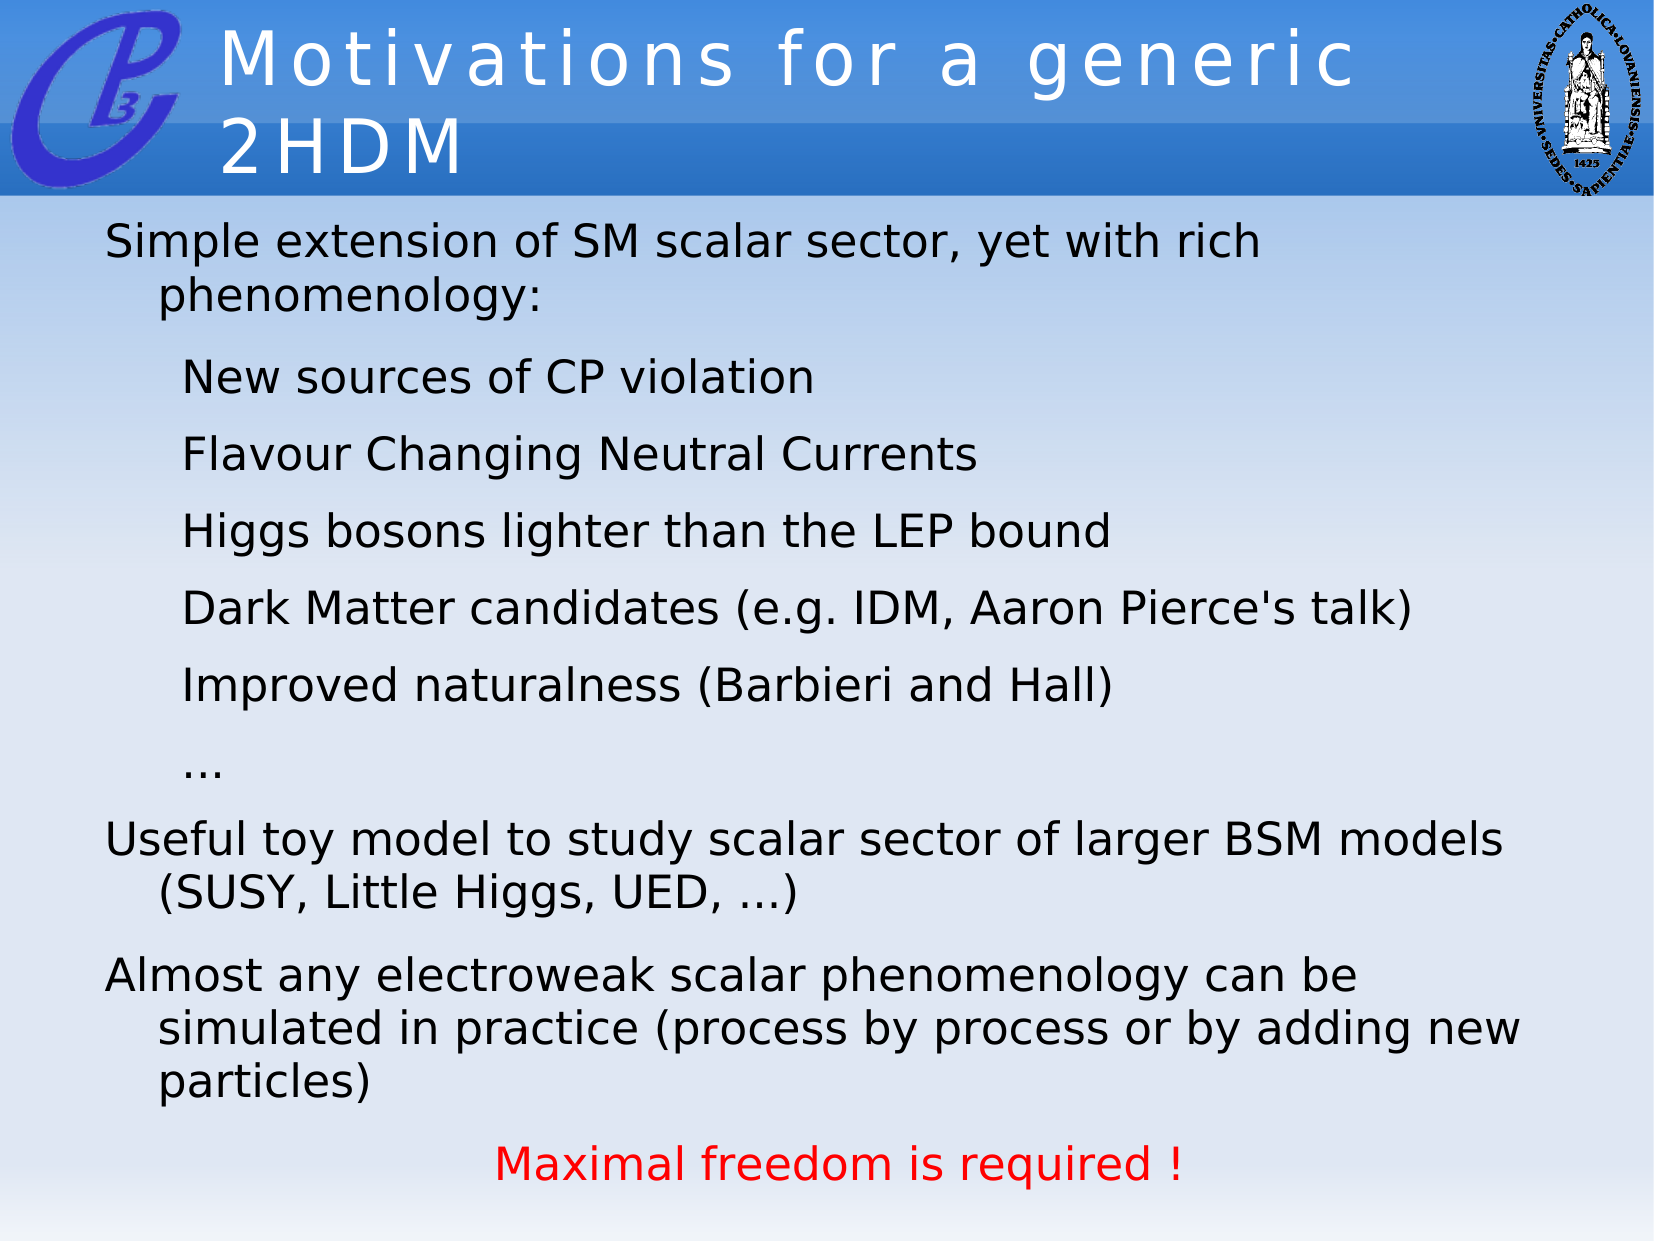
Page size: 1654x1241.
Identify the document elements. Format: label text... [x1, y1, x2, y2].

list Simple extension of SM scalar sector, yet with rich phenomenology: New sources of CP violation Flavour Changing Neutral Currents Higgs bosons lighter than the LEP bound Dark Matter candidates (e.g. IDM, Aaron Pierce's talk) Improved naturalness (Barbieri and Hall) ... Useful toy model to study scalar sector of larger BSM models (SUSY, Little Higgs, UED, ...) Almost any electroweak scalar phenomenology can be simulated in practice (process by process or by adding new particles) Maximal freedom is required ! [86, 215, 1576, 1192]
title Motivations for a generic 2HDM [218, 16, 1501, 191]
picture [0, 0, 1654, 1241]
